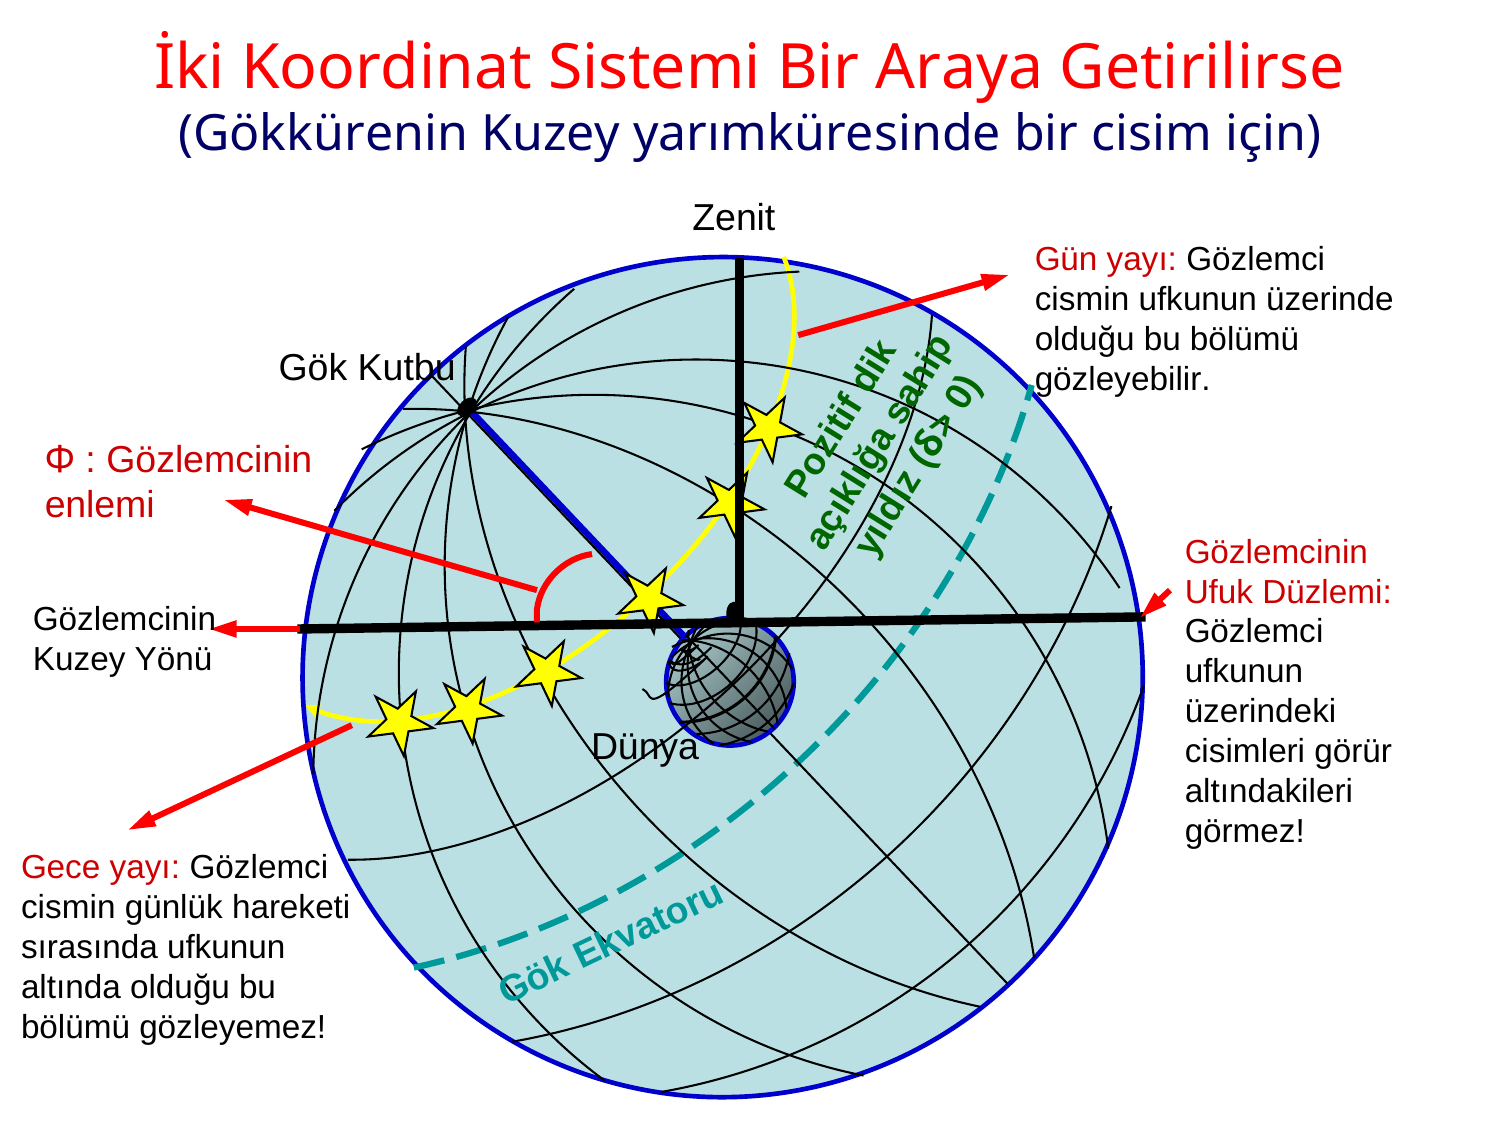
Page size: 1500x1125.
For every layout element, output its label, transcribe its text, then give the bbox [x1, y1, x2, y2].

text_box [531, 965, 666, 1032]
text_box [720, 656, 743, 681]
text_box Zenit [561, 185, 907, 245]
text_box [615, 626, 969, 929]
text_box [675, 933, 908, 1053]
text_box [745, 713, 765, 727]
text_box [733, 646, 750, 663]
text_box [1022, 793, 1107, 957]
text_box [687, 705, 700, 714]
text_box [1048, 622, 1143, 783]
text_box [308, 748, 313, 767]
text_box [517, 780, 694, 918]
text_box [692, 649, 701, 657]
text_box [762, 670, 777, 694]
text_box [697, 660, 714, 677]
text_box [727, 724, 754, 737]
text_box [792, 321, 861, 375]
text_box [313, 629, 687, 857]
text_box [729, 701, 755, 720]
text_box [403, 558, 446, 622]
text_box [1026, 623, 1063, 655]
text_box [795, 896, 1034, 1074]
text_box Gök Kutbu [263, 335, 526, 396]
text_box [633, 907, 786, 992]
text_box [690, 672, 697, 681]
text_box [717, 687, 741, 709]
text_box [317, 715, 349, 737]
text_box [714, 635, 737, 641]
text_box [793, 859, 967, 986]
text_box [662, 1057, 855, 1098]
text_box [748, 685, 768, 708]
text_box [831, 580, 887, 616]
text_box [744, 526, 824, 617]
text_box [701, 640, 733, 651]
text_box [744, 363, 826, 510]
text_box [683, 686, 695, 703]
text_box [501, 257, 785, 363]
text_box [498, 361, 735, 413]
text_box [1009, 411, 1109, 550]
text_box [692, 682, 708, 701]
text_box [479, 317, 506, 335]
text_box [758, 627, 785, 644]
text_box [353, 396, 478, 490]
text_box [748, 655, 757, 666]
text_box [526, 280, 735, 387]
text_box [379, 853, 546, 1041]
text_box [974, 663, 1095, 889]
text_box [671, 671, 680, 684]
text_box [696, 643, 710, 651]
text_box [755, 641, 767, 655]
text_box [956, 469, 1093, 613]
text_box [752, 661, 765, 677]
text_box [707, 648, 727, 665]
text_box [738, 636, 754, 649]
text_box [353, 420, 459, 539]
text_box [763, 649, 771, 662]
text_box [700, 628, 739, 637]
text_box [433, 828, 581, 962]
text_box [306, 578, 353, 624]
text_box Gün yayı: Gözlemci cismin ufkunun üzerinde olduğu bu bölümü gözleyebilir. [1020, 230, 1441, 411]
text_box [1099, 694, 1143, 842]
text_box [721, 732, 735, 743]
text_box Gözlemcinin Ufuk Düzlemi: Gözlemci ufkunun üzerindeki cisimleri görür altındakileri görmez! [1170, 522, 1443, 858]
text_box [760, 702, 774, 719]
text_box [736, 672, 757, 695]
text_box [683, 629, 694, 638]
text_box Gök Ekvatoru [473, 816, 824, 1026]
text_box [910, 543, 1015, 615]
text_box [1072, 515, 1138, 613]
text_box [375, 422, 463, 550]
text_box [515, 1036, 600, 1080]
text_box [700, 700, 712, 709]
text_box [340, 546, 410, 623]
text_box [702, 671, 728, 695]
text_box Dünya [570, 714, 721, 775]
text_box [799, 581, 861, 617]
text_box [876, 624, 1044, 764]
text_box Gece yayı: Gözlemci cismin günlük hareketi sırasında ufkunun altında olduğu bu bölümü gözleyemez! [6, 838, 379, 1053]
text_box [480, 396, 501, 406]
text_box [467, 396, 735, 620]
text_box [554, 996, 784, 1093]
text_box [415, 437, 459, 559]
text_box [446, 430, 495, 574]
text_box [446, 568, 513, 622]
text_box [721, 714, 737, 728]
title İki Koordinat Sistemi Bir Araya Getirilirse (Gökkürenin Kuzey yarımküresinde bir cisim için) [75, 18, 1426, 168]
text_box [890, 772, 1018, 941]
text_box Pozitif dik açıklığa sahip yıldız (δ> 0) [867, 280, 916, 312]
text_box [302, 634, 333, 742]
text_box [770, 653, 785, 679]
text_box [706, 704, 722, 714]
text_box [772, 688, 784, 710]
text_box [353, 541, 368, 577]
text_box [741, 628, 755, 637]
text_box [789, 262, 882, 332]
text_box Φ : Gözlemcinin enlemi [30, 427, 353, 578]
text_box Gözlemcinin Kuzey Yönü [18, 590, 244, 696]
text_box [502, 584, 537, 621]
text_box [744, 274, 791, 366]
text_box Pozitif dik açıklığa sahip yıldız (δ> 0) [738, 303, 1036, 625]
